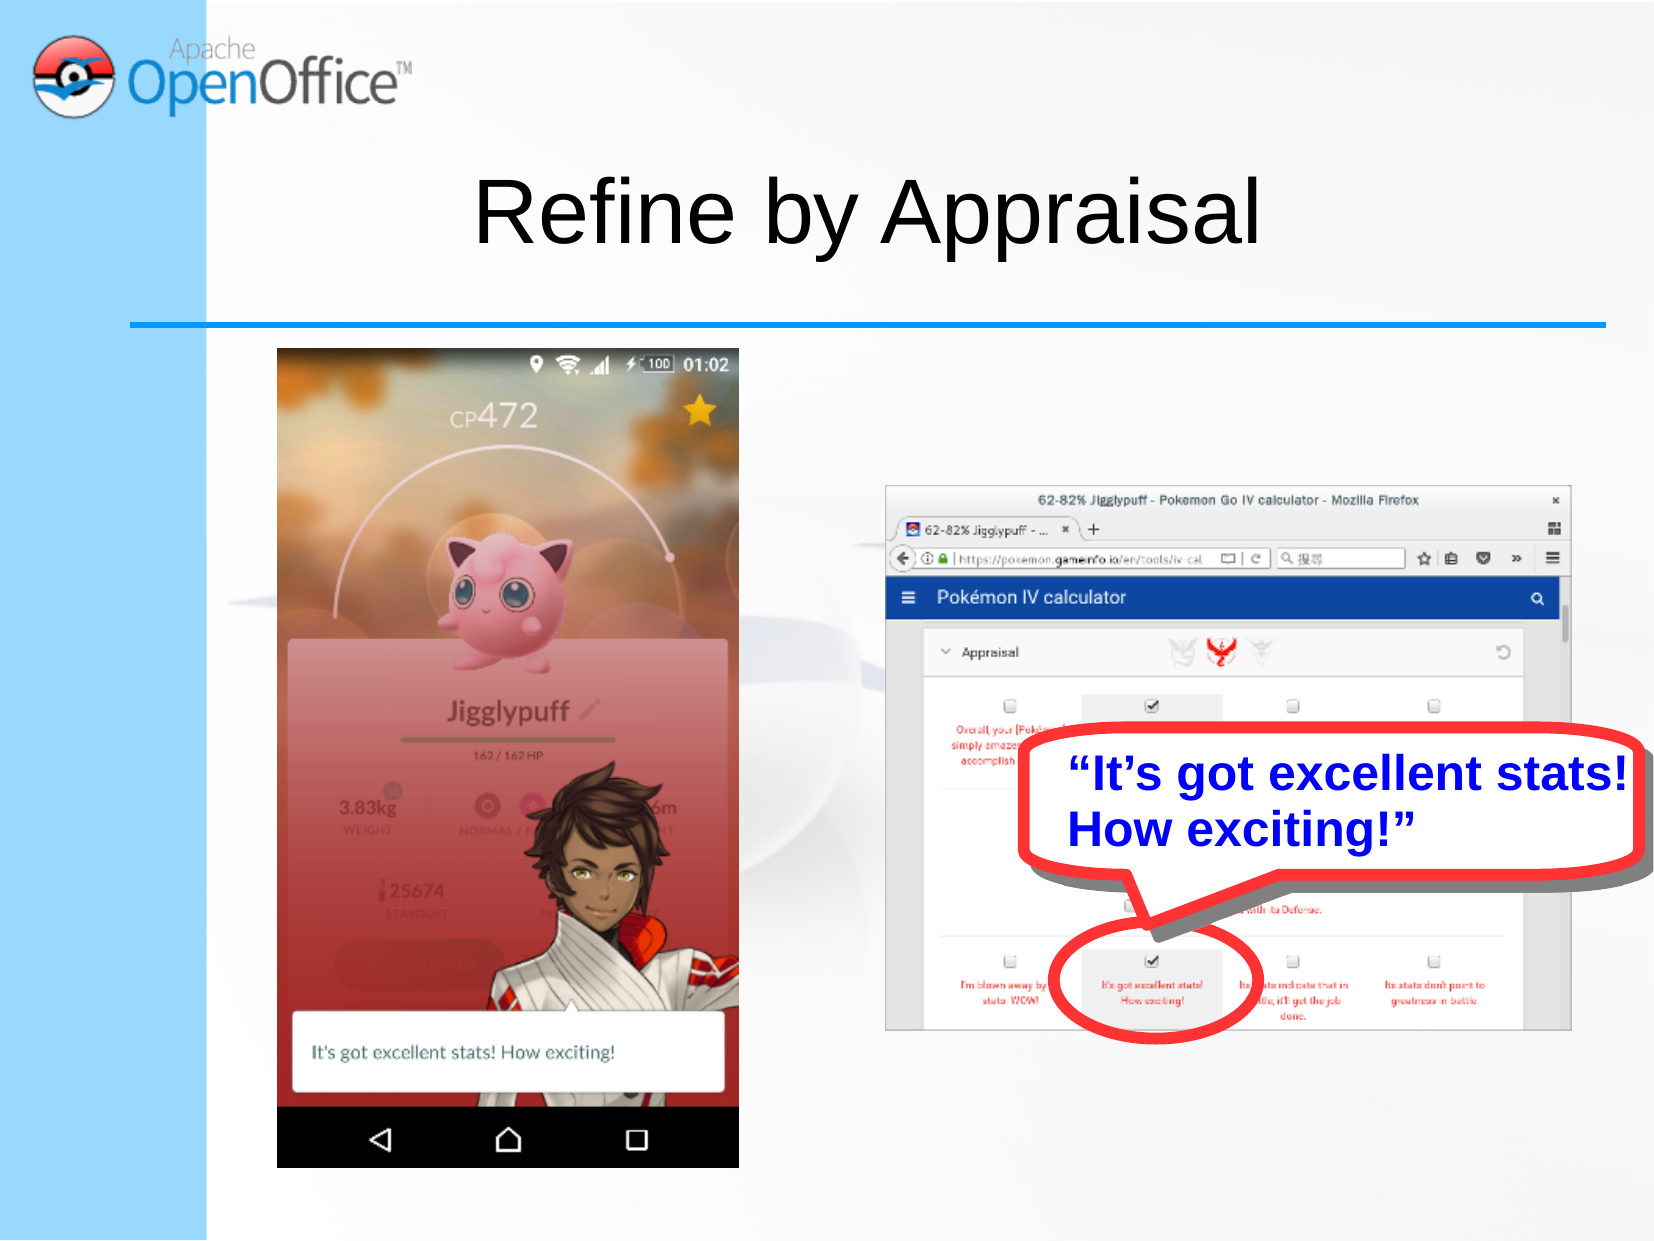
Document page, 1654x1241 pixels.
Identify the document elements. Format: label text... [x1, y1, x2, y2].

picture [31, 2, 1654, 1241]
text_box “It’s got excellent stats! How exciting!” [1023, 727, 1640, 925]
title Refine by Appraisal [165, 108, 1571, 316]
